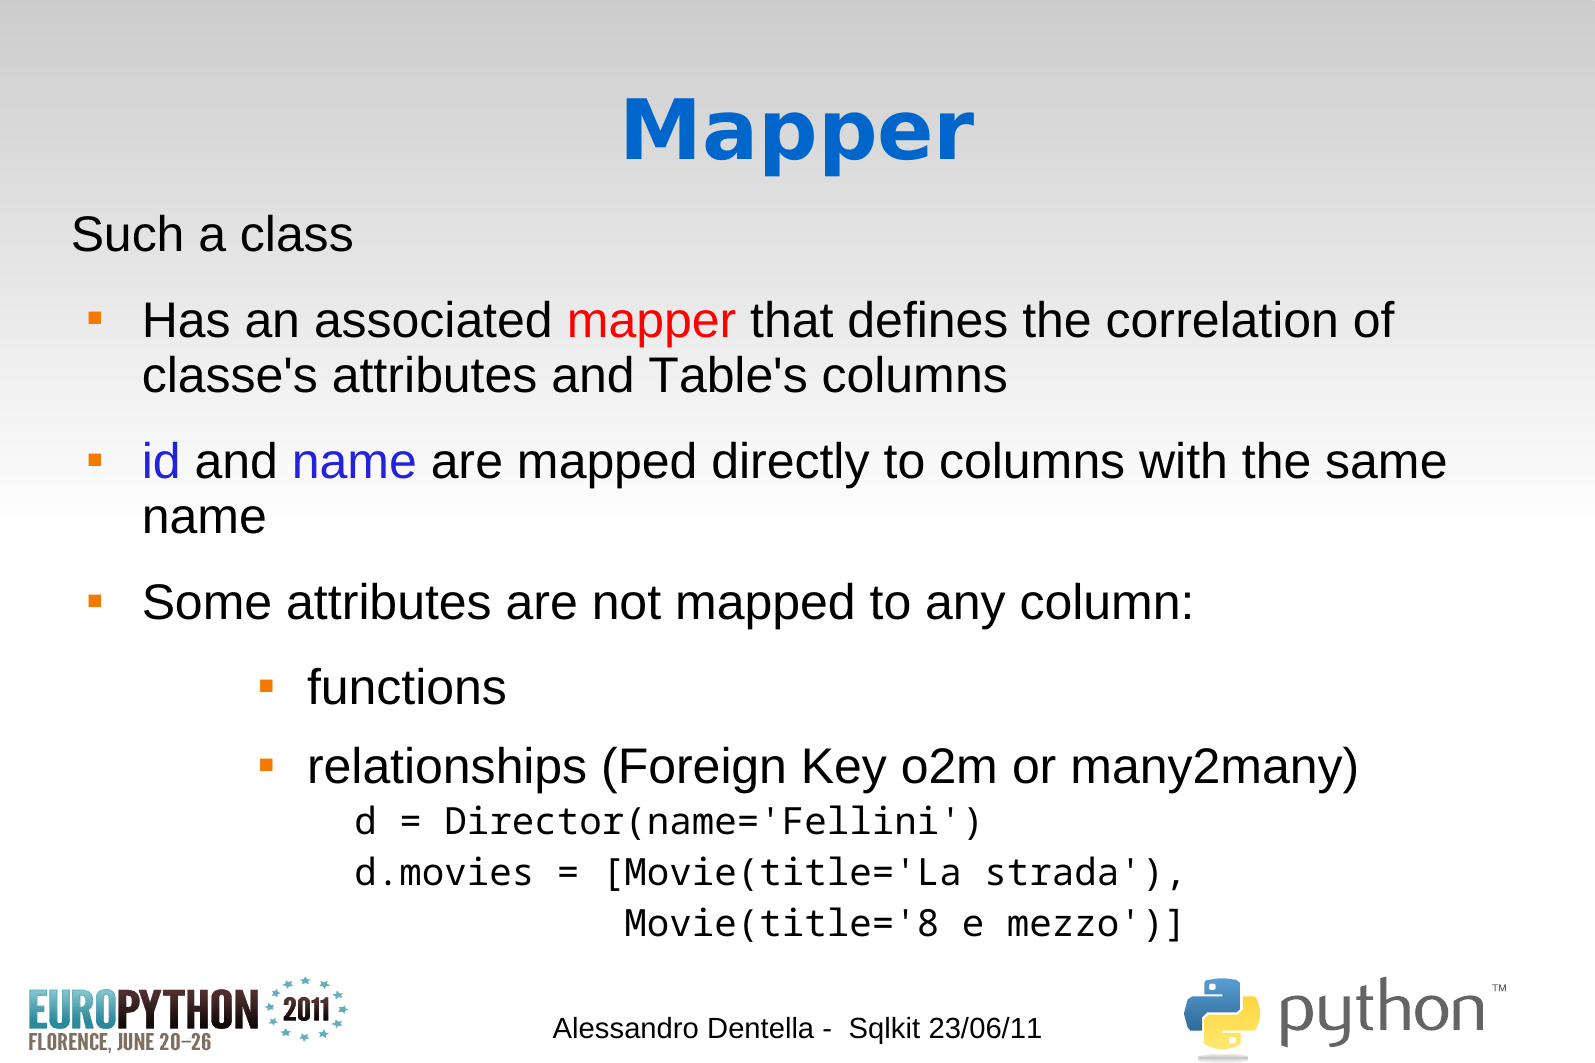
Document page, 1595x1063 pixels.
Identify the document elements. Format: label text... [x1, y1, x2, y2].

list Such a class Has an associated mapper that defines the correlation of classe's attributes and Table's columns id and name are mapped directly to columns with the same name Some attributes are not mapped to any column: functions relationships (Foreign Key o2m or many2many) d = Director(name='Fellini') d.movies = [Movie(title='La strada'), Movie(title='8 e mezzo')] [70, 206, 1506, 926]
title Mapper [79, 49, 1515, 213]
picture [29, 974, 355, 1058]
